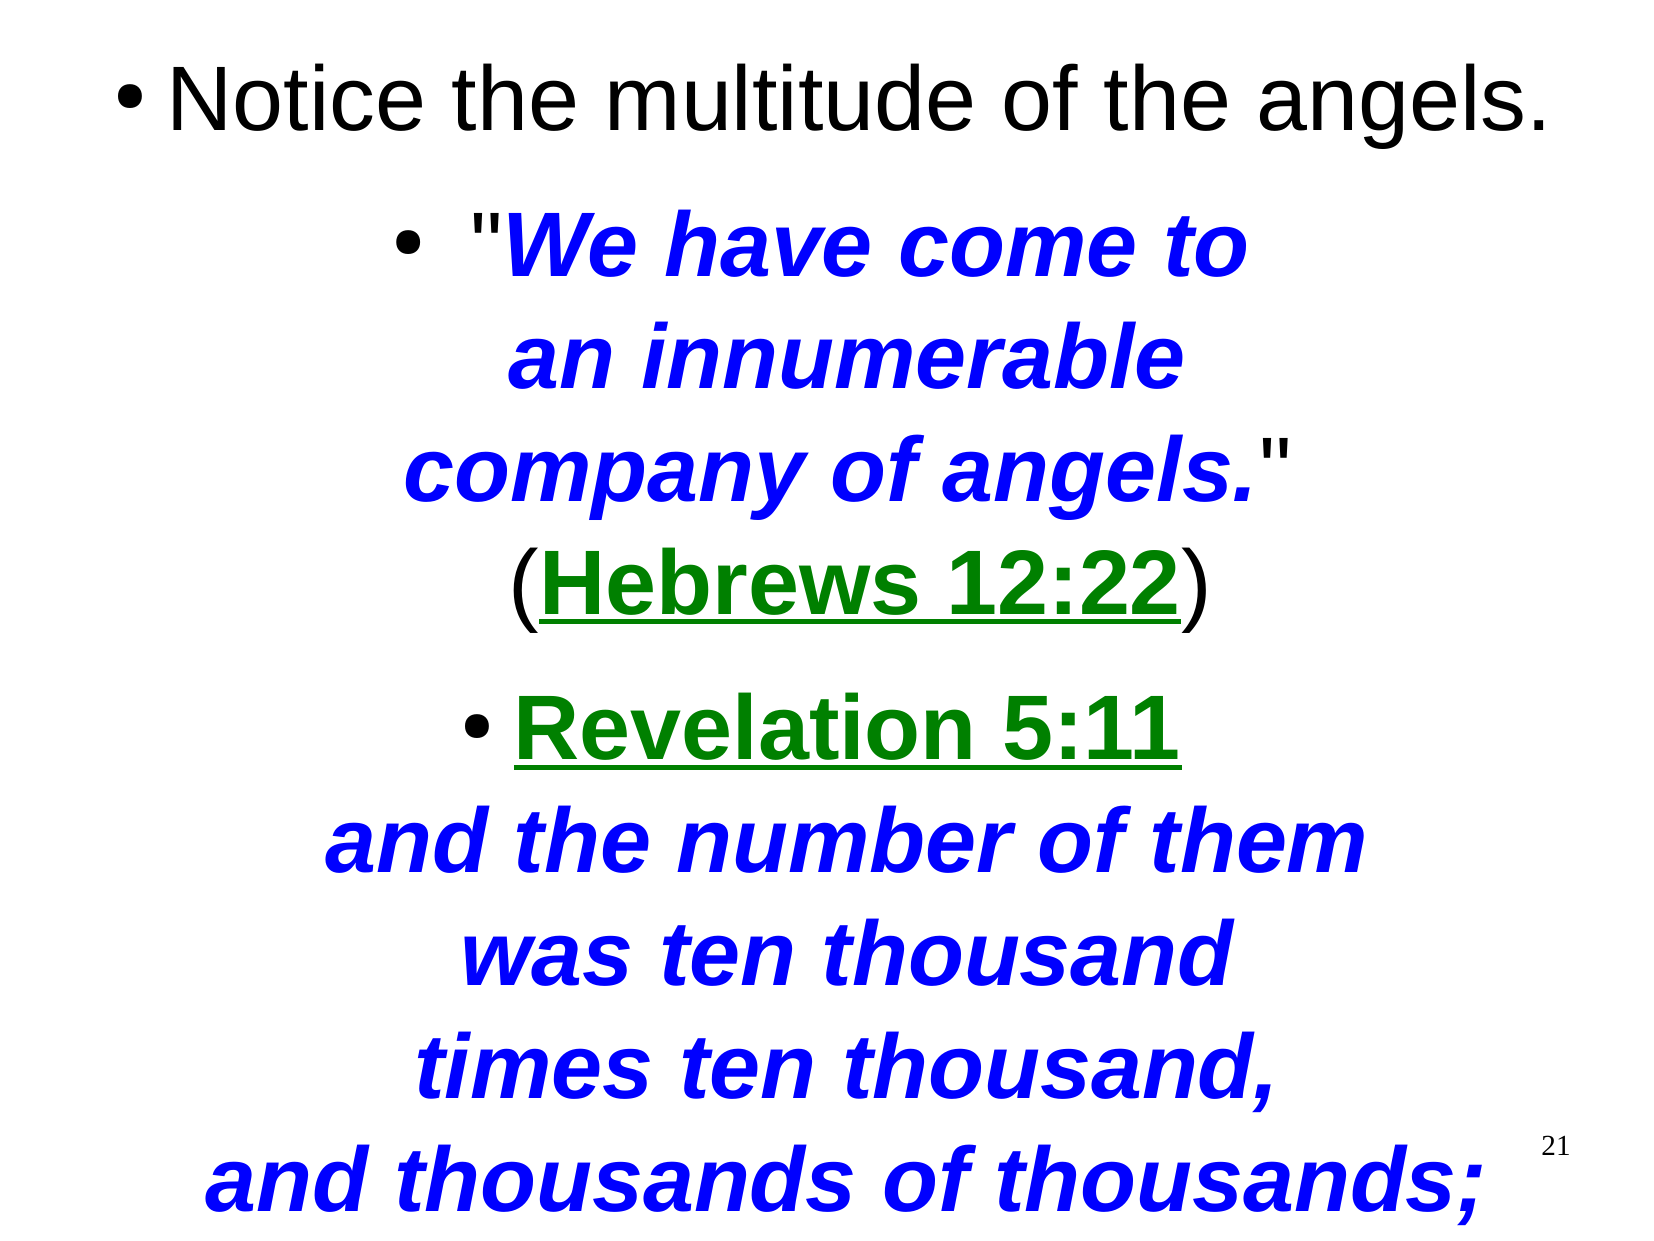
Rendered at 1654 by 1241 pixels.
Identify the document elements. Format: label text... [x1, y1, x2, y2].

list Notice the multitude of the angels. "We have come to an innumerable company of angels." (Hebrews 12:22) Revelation 5:11 and the number of them was ten thousand times ten thousand, and thousands of thousands; [37, 37, 1613, 1238]
